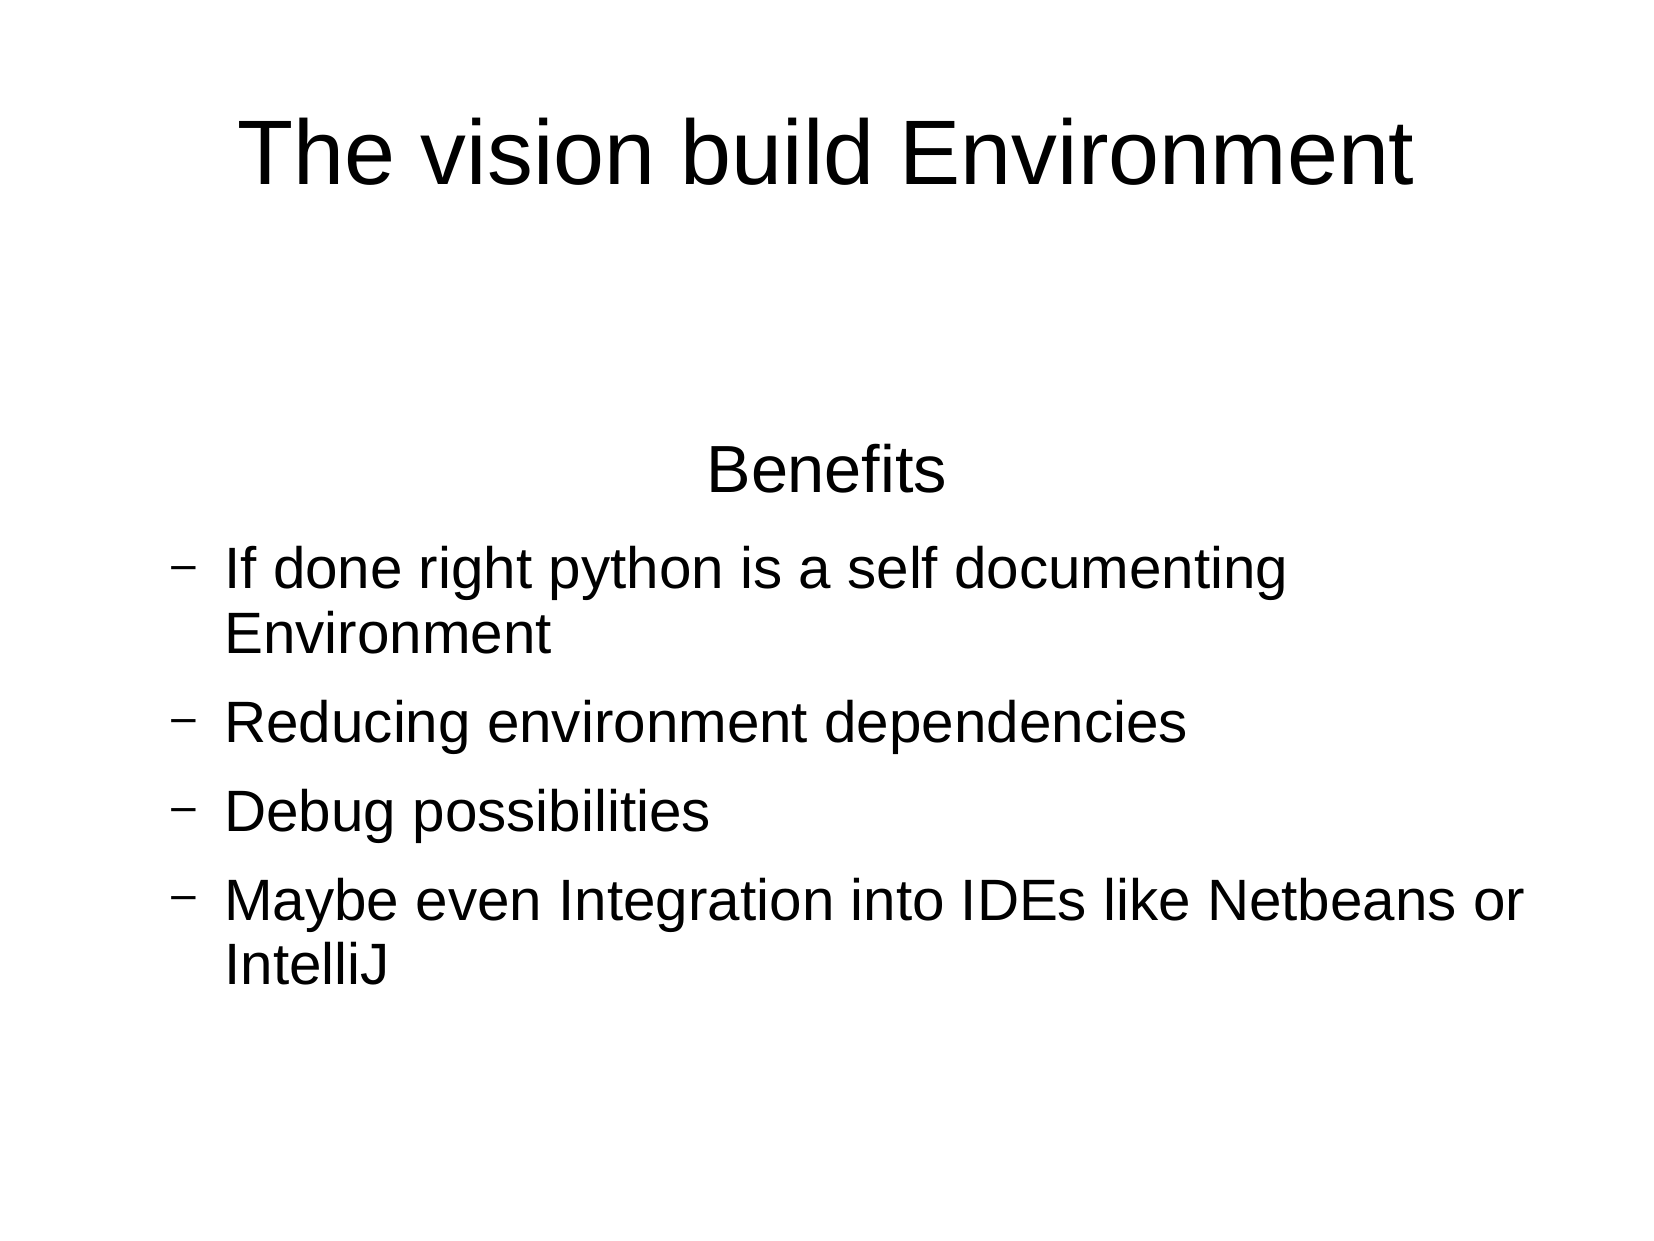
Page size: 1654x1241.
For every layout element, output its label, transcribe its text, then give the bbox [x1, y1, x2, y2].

title The vision build Environment [82, 49, 1571, 257]
list Benefits If done right python is a self documenting Environment Reducing environment dependencies Debug possibilities Maybe even Integration into IDEs like Netbeans or IntelliJ [82, 431, 1571, 998]
